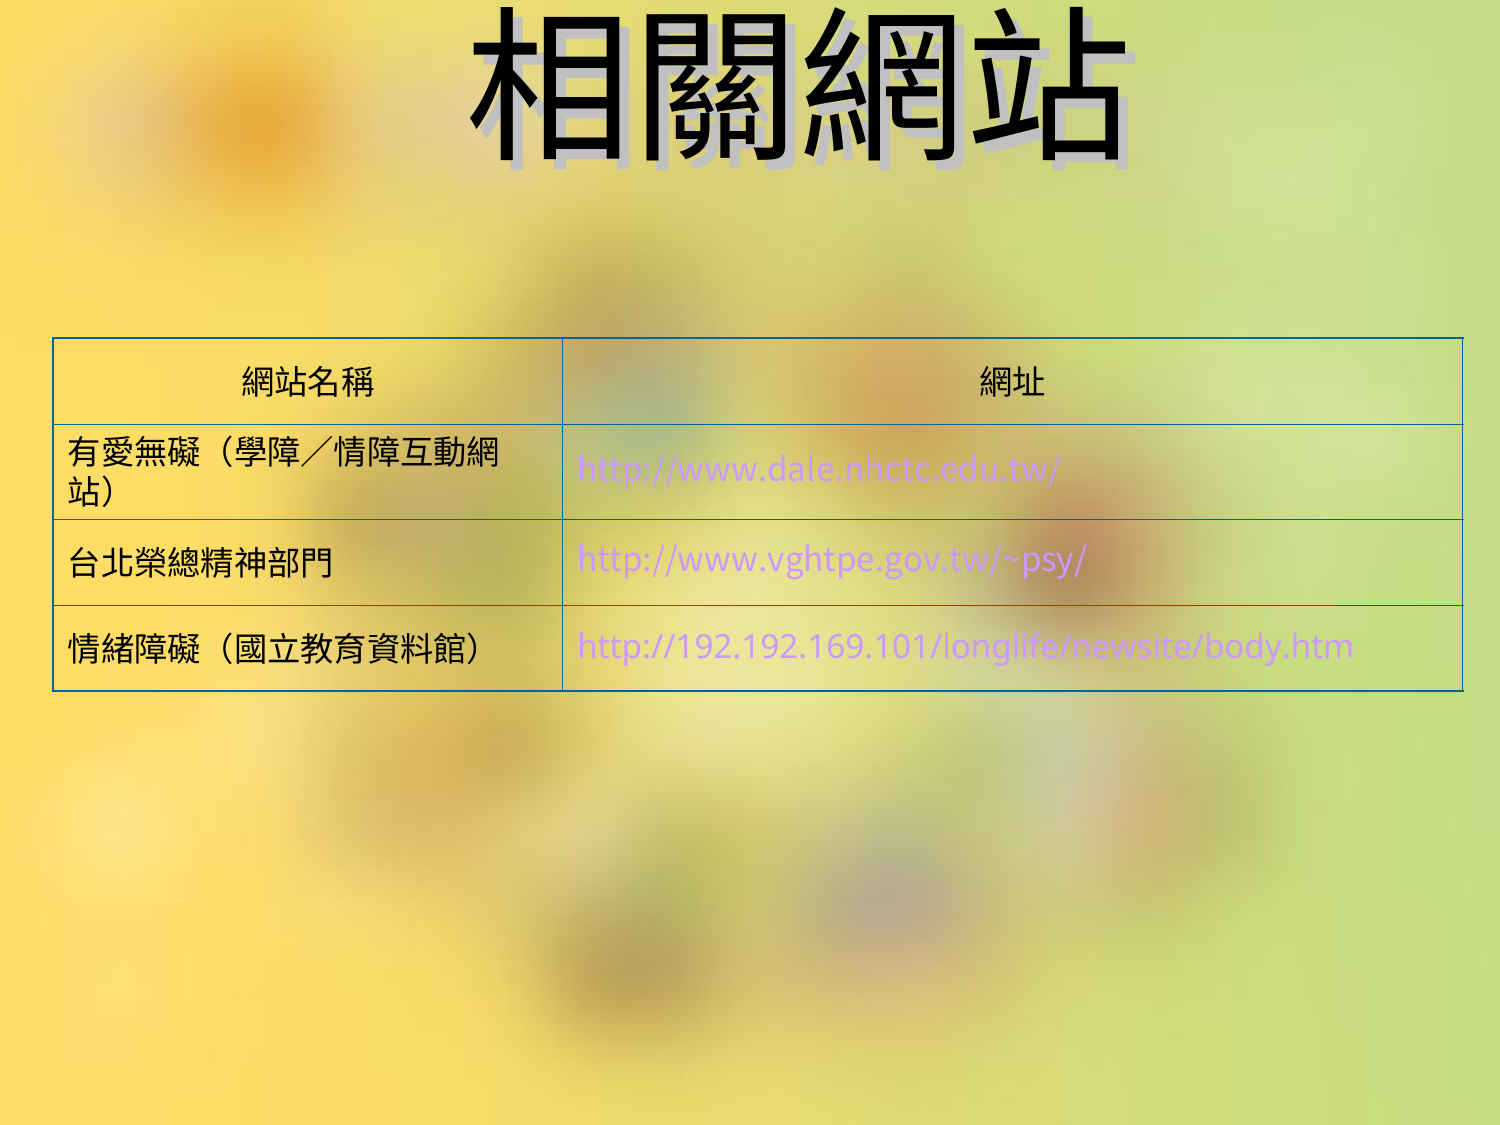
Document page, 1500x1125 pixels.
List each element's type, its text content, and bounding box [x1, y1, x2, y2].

table_header 網址 [563, 339, 1462, 424]
table_cell http://www.dale.nhctc.edu.tw/ [563, 425, 1462, 519]
table_cell 台北榮總精神部門 [54, 520, 562, 605]
picture [0, 0, 1500, 1125]
table_header 網站名稱 [54, 339, 562, 424]
text_box 相關網站 [407, 0, 1191, 188]
table_cell 有愛無礙（學障／情障互動網站） [54, 425, 562, 519]
table_cell 情緒障礙（國立教育資料館） [54, 606, 562, 690]
table_cell http://192.192.169.101/longlife/newsite/body.htm [563, 606, 1462, 690]
table_cell http://www.vghtpe.gov.tw/~psy/ [563, 520, 1462, 605]
